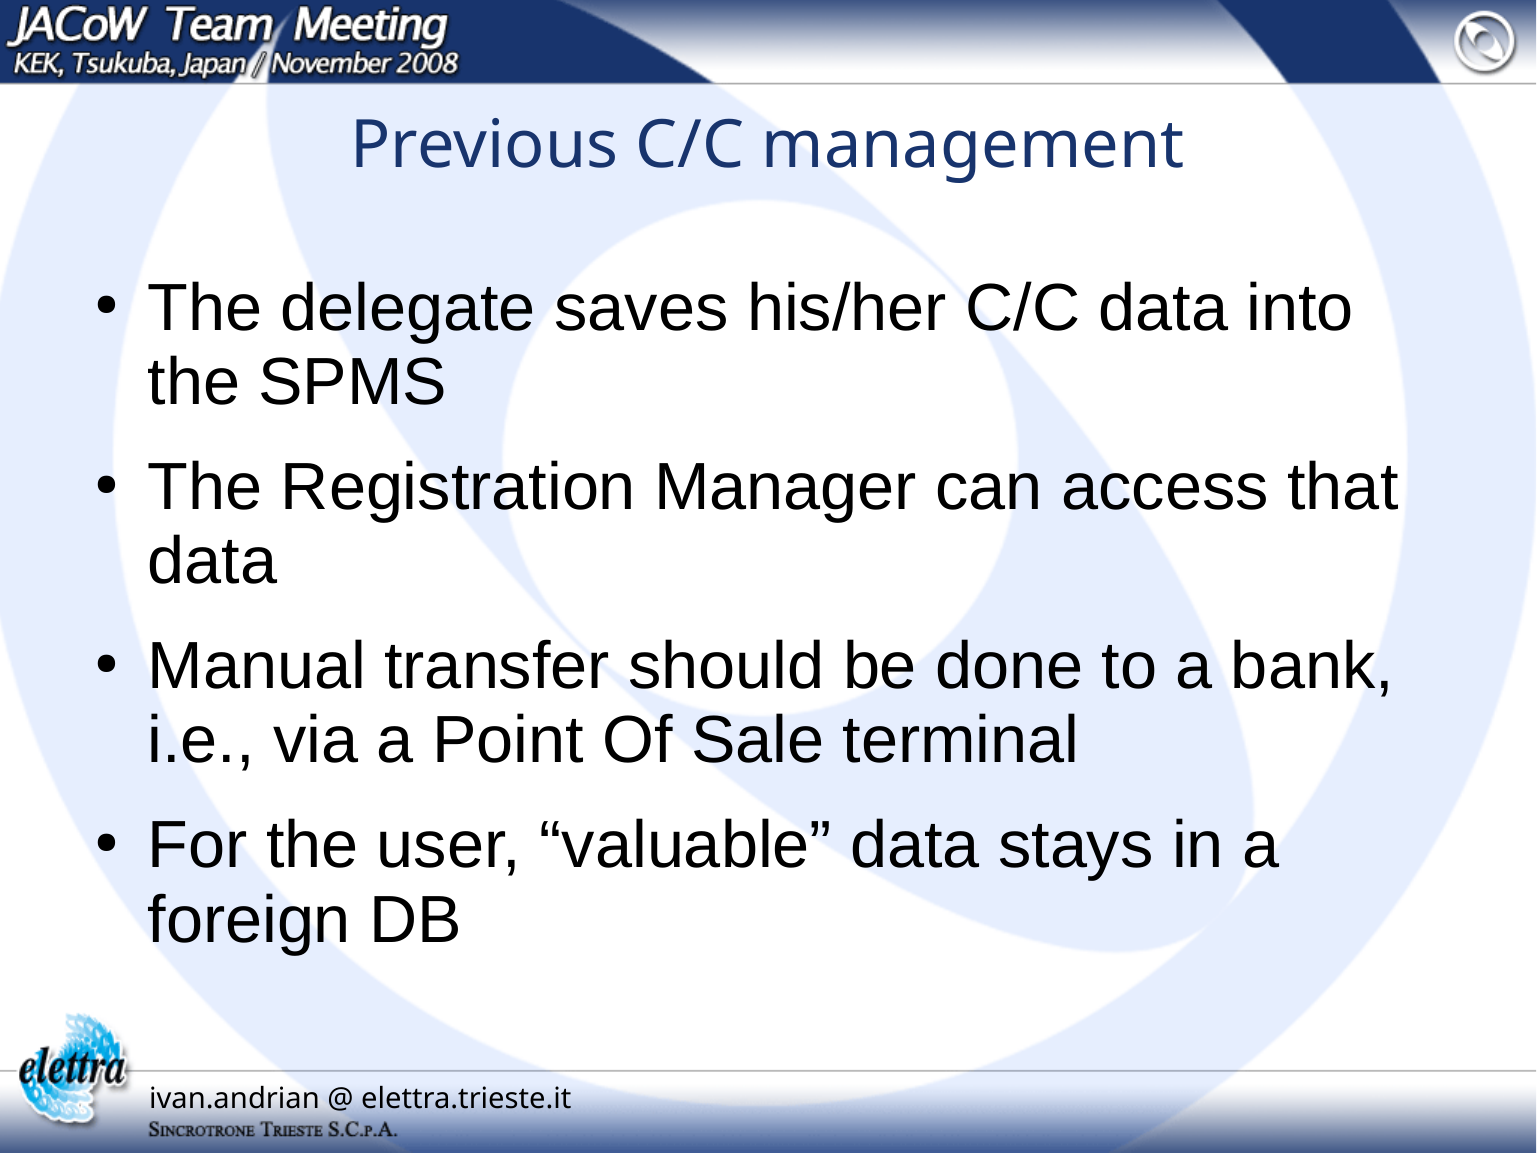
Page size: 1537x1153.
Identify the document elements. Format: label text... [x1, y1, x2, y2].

picture [0, 0, 1537, 1153]
title Previous C/C management [76, 53, 1460, 231]
list The delegate saves his/her C/C data into the SPMS The Registration Manager can access that data Manual transfer should be done to a bank, i.e., via a Point Of Sale terminal For the user, “valuable” data stays in a foreign DB [76, 269, 1460, 1016]
